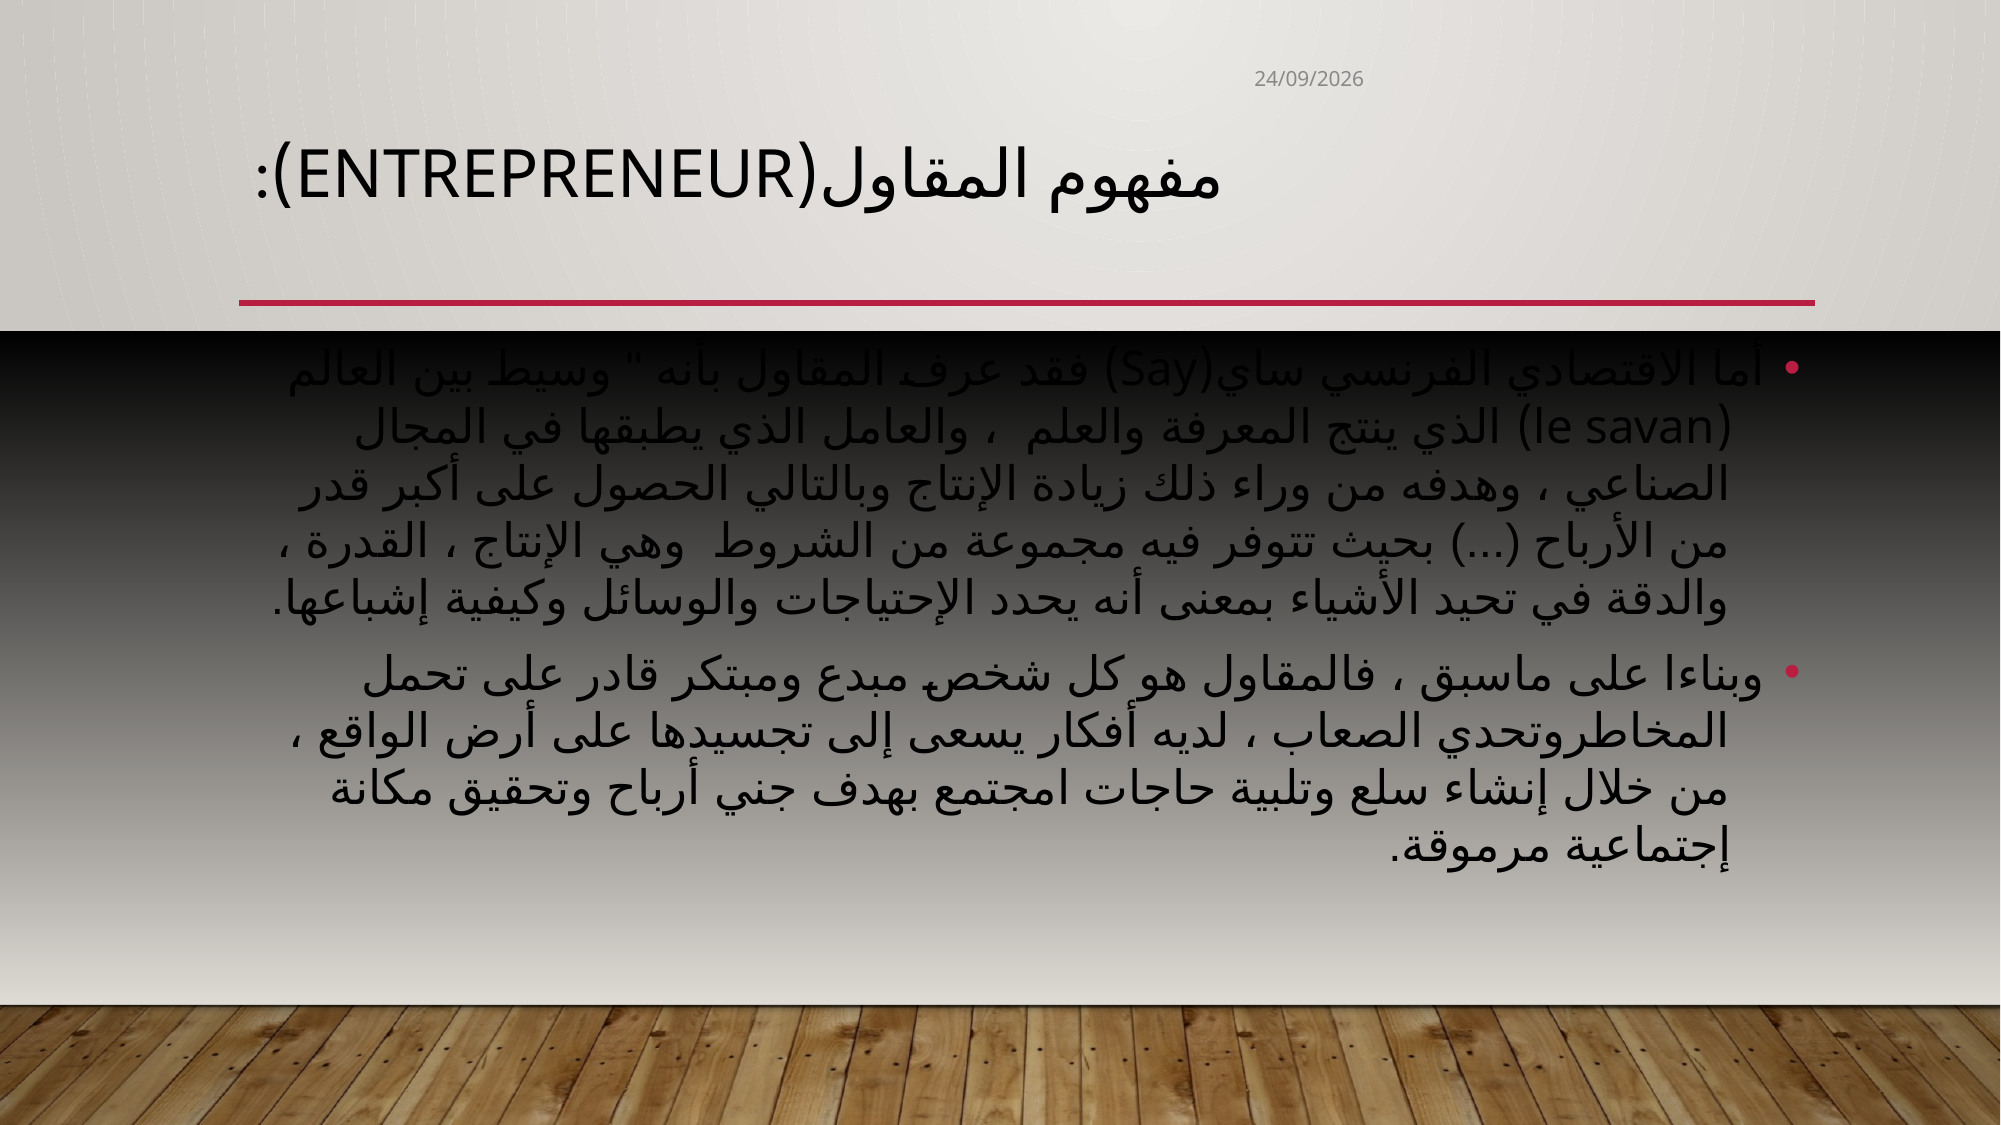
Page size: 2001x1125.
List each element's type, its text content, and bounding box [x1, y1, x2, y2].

list أما الاقتصادي الفرنسي ساي(Say) فقد عرف المقاول بأنه " وسيط بين العالم (le savan) الذي ينتج المعرفة والعلم ، والعامل الذي يطبقها في المجال الصناعي ، وهدفه من وراء ذلك زيادة الإنتاج وبالتالي الحصول على أكبر قدر من الأرباح (...) بحيث تتوفر فيه مجموعة من الشروط وهي الإنتاج ، القدرة ، والدقة في تحيد الأشياء بمعنى أنه يحدد الإحتياجات والوسائل وكيفية إشباعها. وبناءا على ماسبق ، فالمقاول هو كل شخص مبدع ومبتكر قادر على تحمل المخاطروتحدي الصعاب ، لديه أفكار يسعى إلى تجسيدها على أرض الواقع ، من خلال إنشاء سلع وتلبية حاجات امجتمع بهدف جني أرباح وتحقيق مكانة إجتماعية مرموقة. [238, 330, 1814, 897]
title مفهوم المقاول(Entrepreneur): [238, 131, 1814, 305]
text_box 19/02/2020 [1239, 54, 1814, 105]
